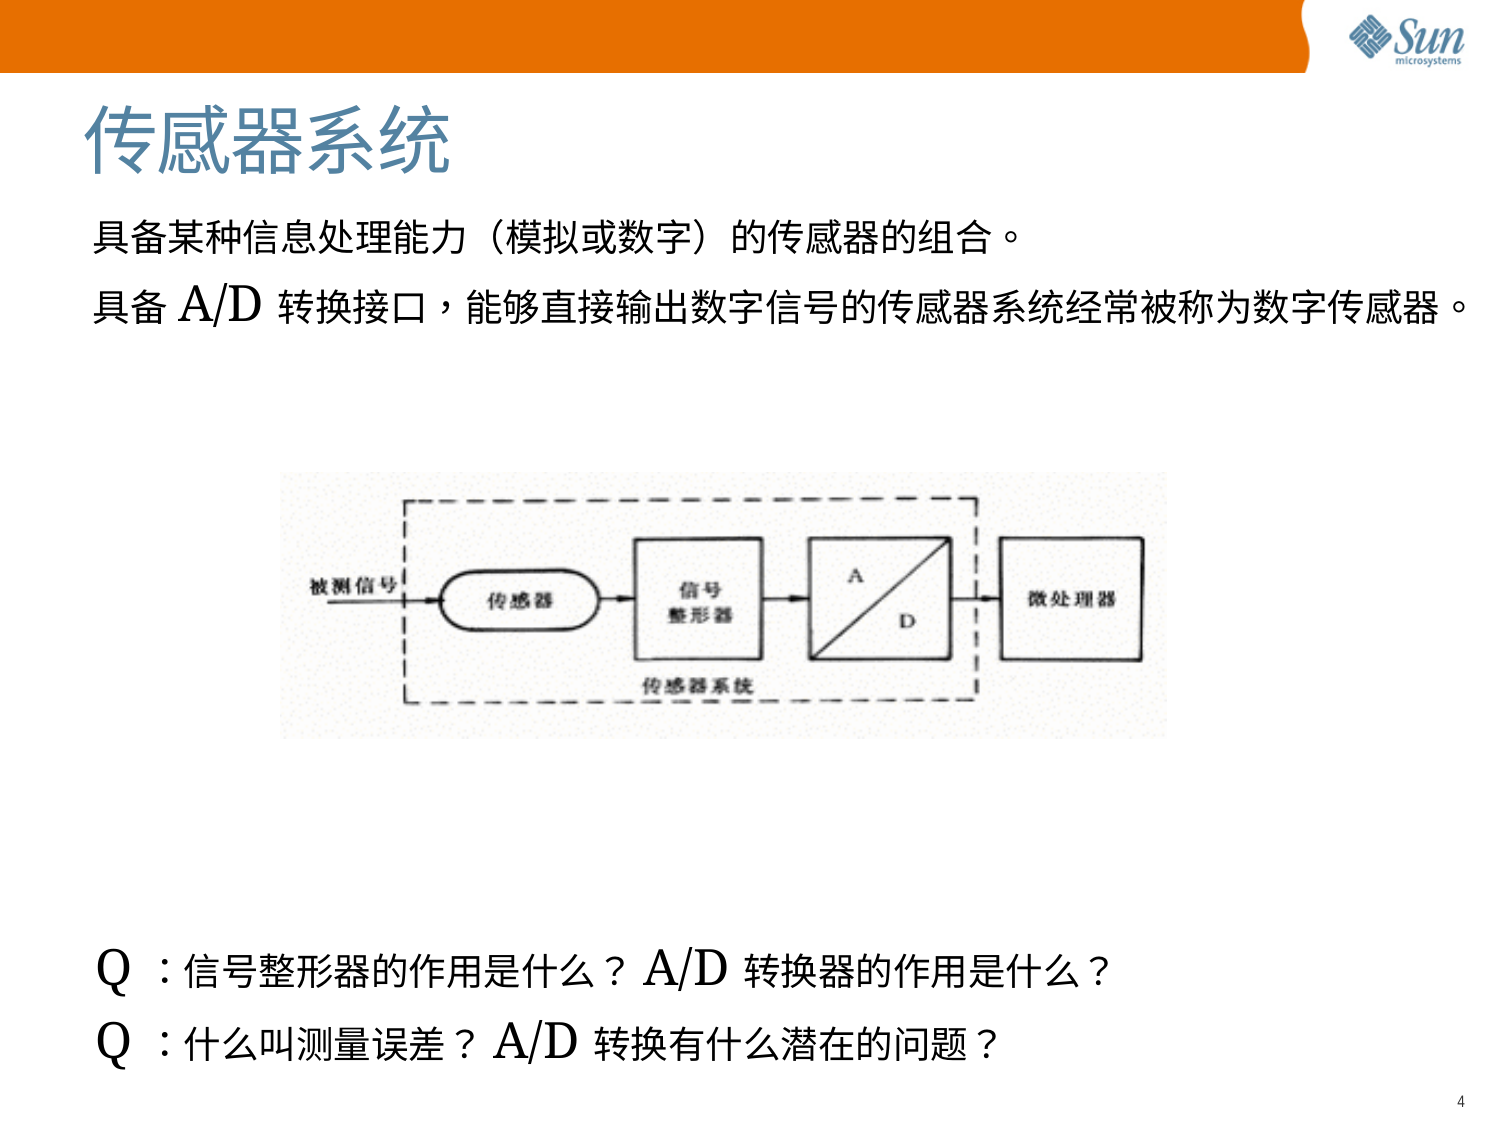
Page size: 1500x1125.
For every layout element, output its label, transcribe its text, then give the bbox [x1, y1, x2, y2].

picture [280, 472, 1167, 740]
picture [0, 0, 1500, 73]
title 传感器系统 [83, 94, 1446, 199]
text_box Q：信号整形器的作用是什么？A/D转换器的作用是什么？ Q：什么叫测量误差？A/D转换有什么潜在的问题？ [95, 938, 1090, 1060]
text_box 具备某种信息处理能力（模拟或数字）的传感器的组合。 具备A/D转换接口，能够直接输出数字信号的传感器系统经常被称为数字传感器。 [93, 216, 1464, 324]
